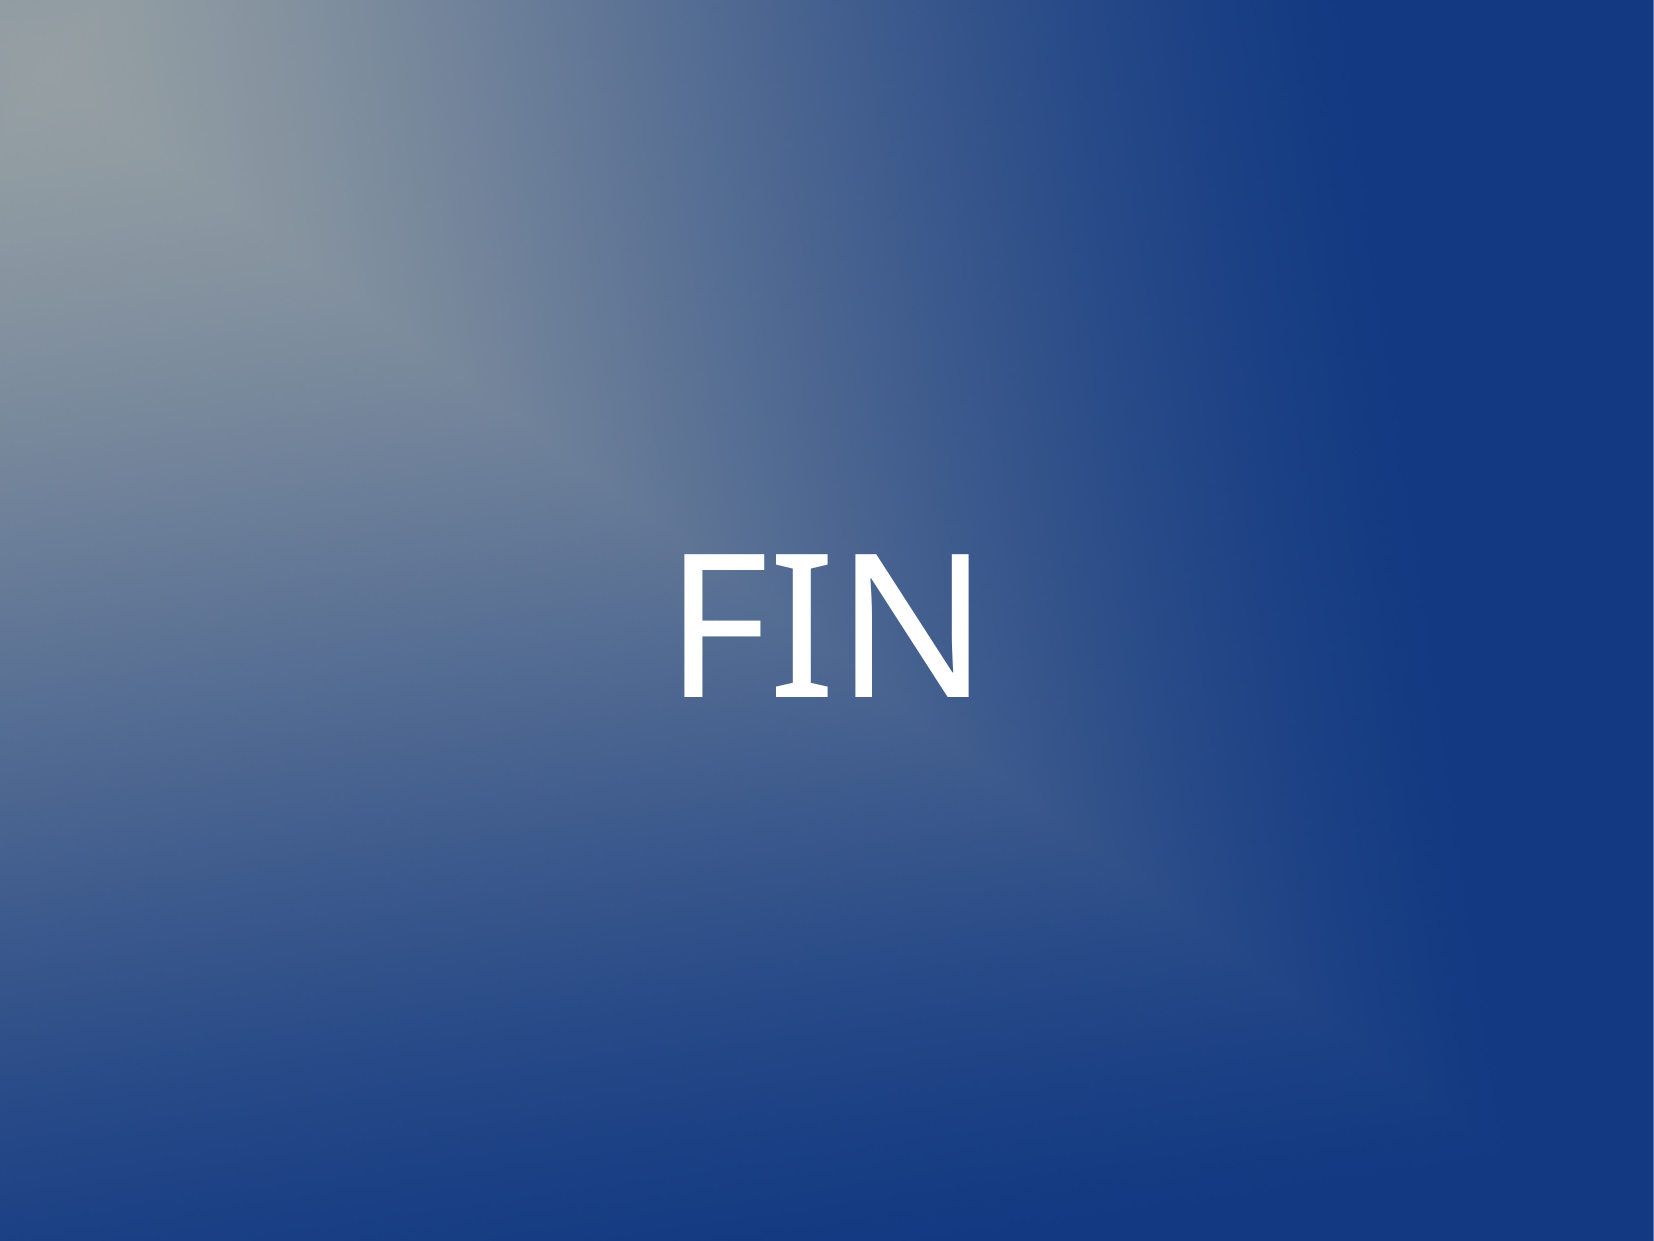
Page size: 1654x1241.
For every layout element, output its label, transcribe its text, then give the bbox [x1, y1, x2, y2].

title FIN [0, 0, 1654, 1241]
